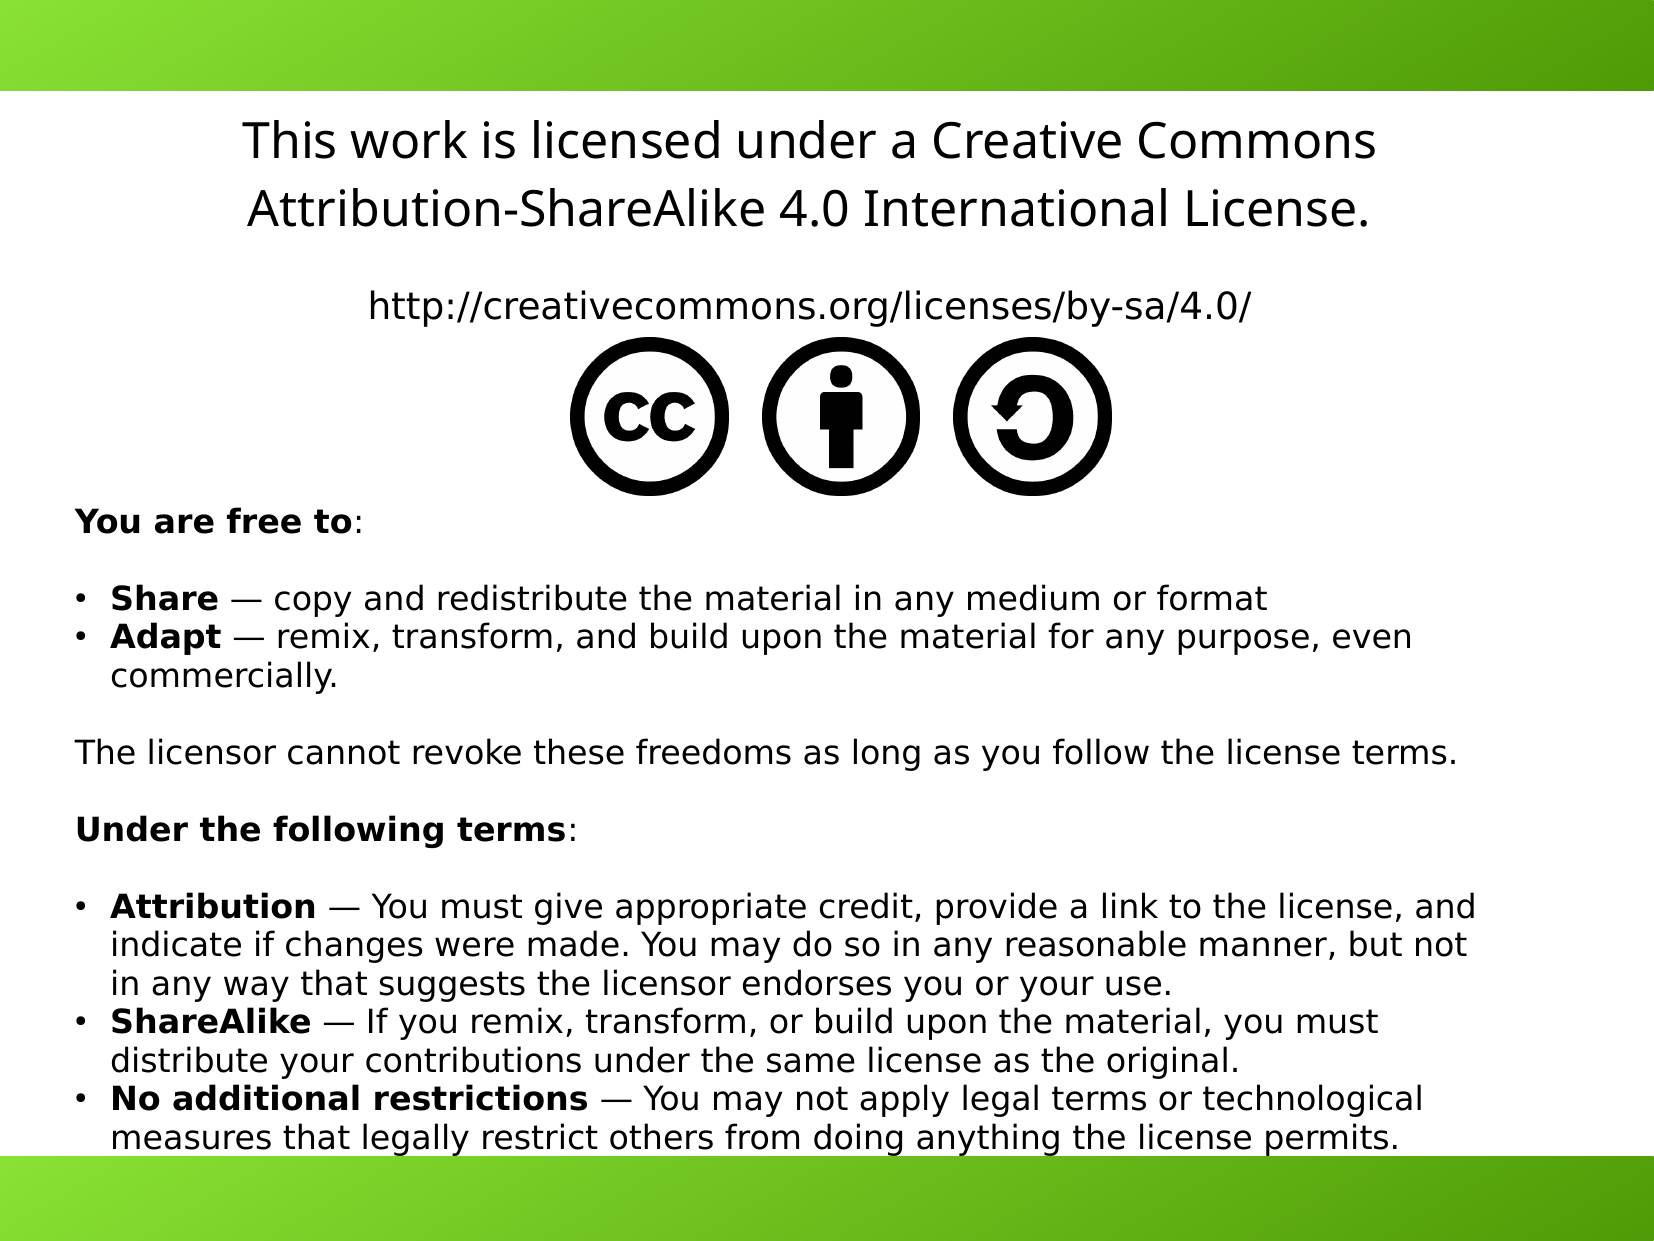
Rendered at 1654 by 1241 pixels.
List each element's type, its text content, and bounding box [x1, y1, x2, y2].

text_box This work is licensed under a Creative Commons Attribution-ShareAlike 4.0 International License. http://creativecommons.org/licenses/by-sa/4.0/ You are free to: Share — copy and redistribute the material in any medium or format Adapt — remix, transform, and build upon the material for any purpose, even commercially. The licensor cannot revoke these freedoms as long as you follow the license terms. Under the following terms: Attribution — You must give appropriate credit, provide a link to the license, and indicate if changes were made. You may do so in any reasonable manner, but not in any way that suggests the licensor endorses you or your use. ShareAlike — If you remix, transform, or build upon the material, you must distribute your contributions under the same license as the original. No additional restrictions — You may not apply legal terms or technological measures that legally restrict others from doing anything the license permits. [60, 97, 1561, 1154]
picture [762, 337, 920, 496]
picture [953, 337, 1112, 496]
picture [570, 337, 729, 496]
